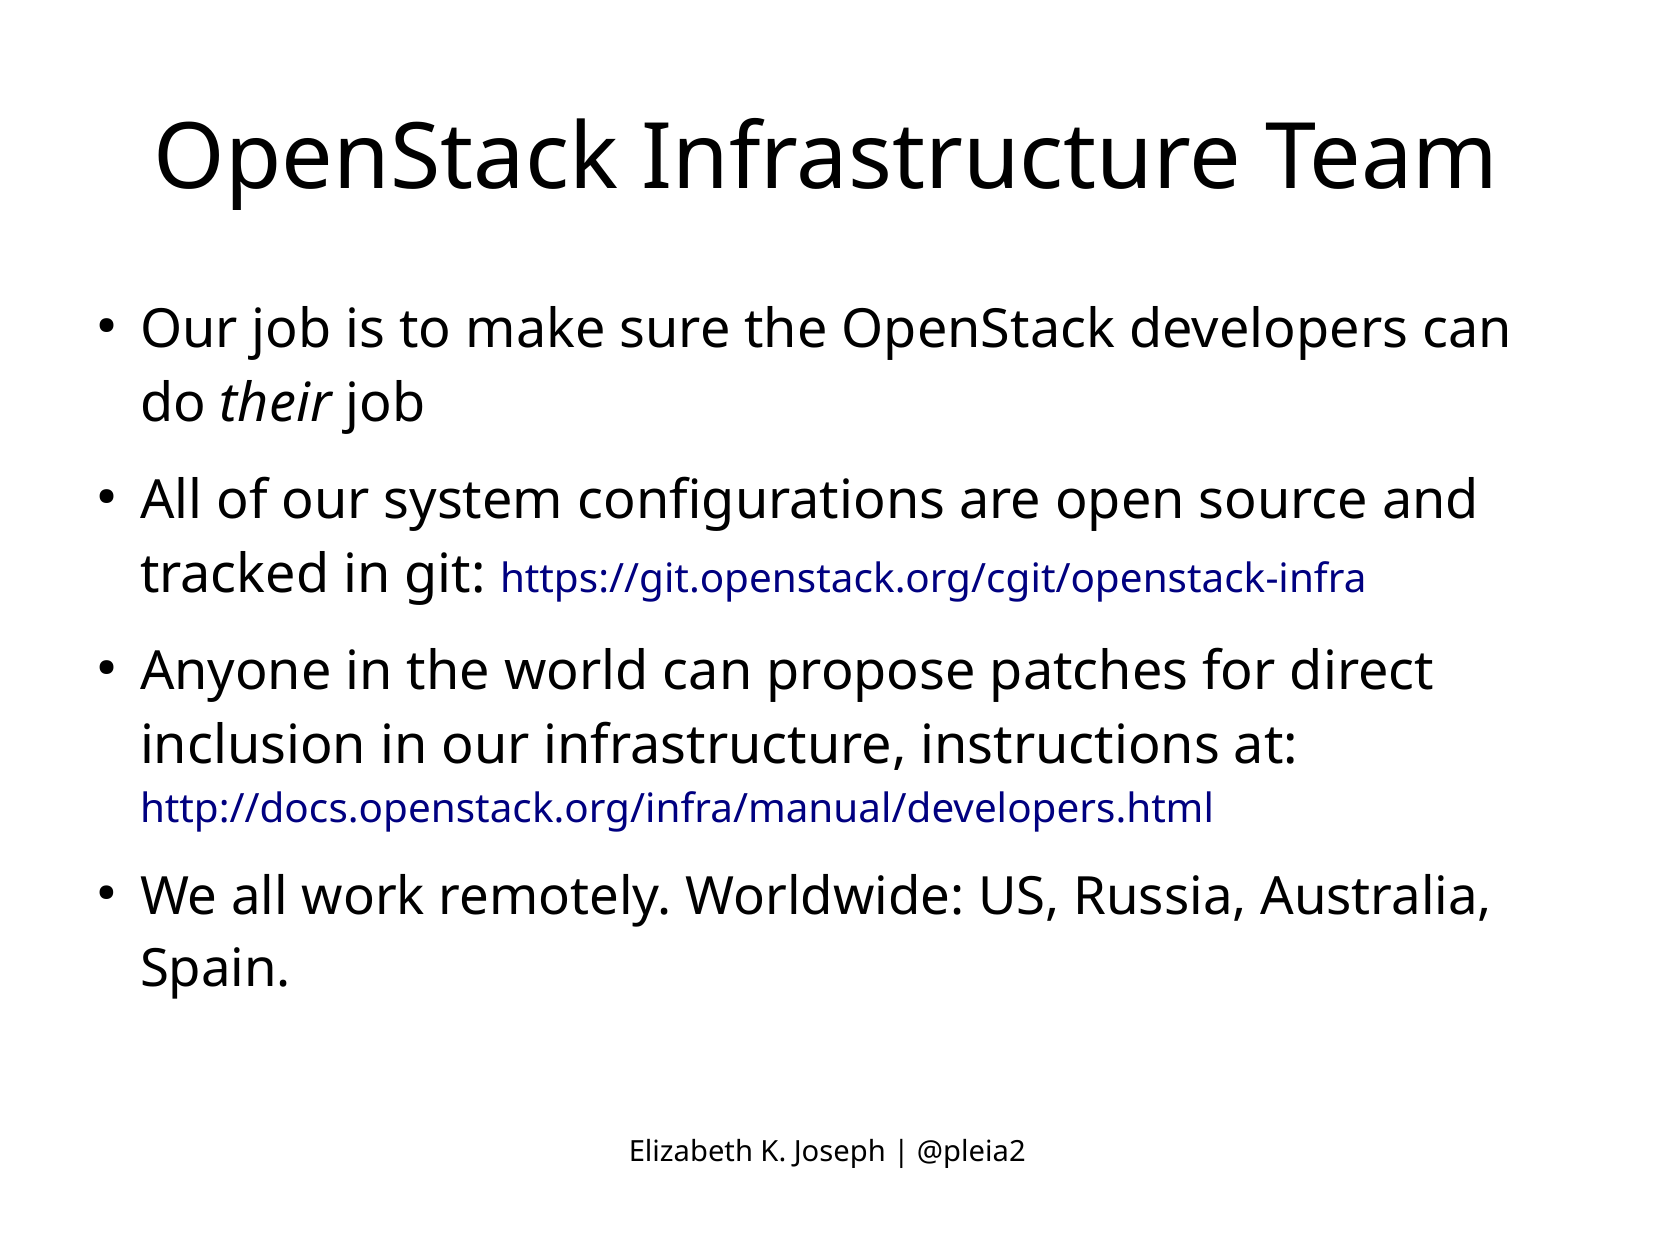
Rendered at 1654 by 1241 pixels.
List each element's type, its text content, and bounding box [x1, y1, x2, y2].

title OpenStack Infrastructure Team [82, 49, 1571, 257]
list Our job is to make sure the OpenStack developers can do their job All of our system configurations are open source and tracked in git: https://git.openstack.org/cgit/openstack-infra Anyone in the world can propose patches for direct inclusion in our infrastructure, instructions at: http://docs.openstack.org/infra/manual/developers.html We all work remotely. Worldwide: US, Russia, Australia, Spain. [82, 290, 1571, 1010]
